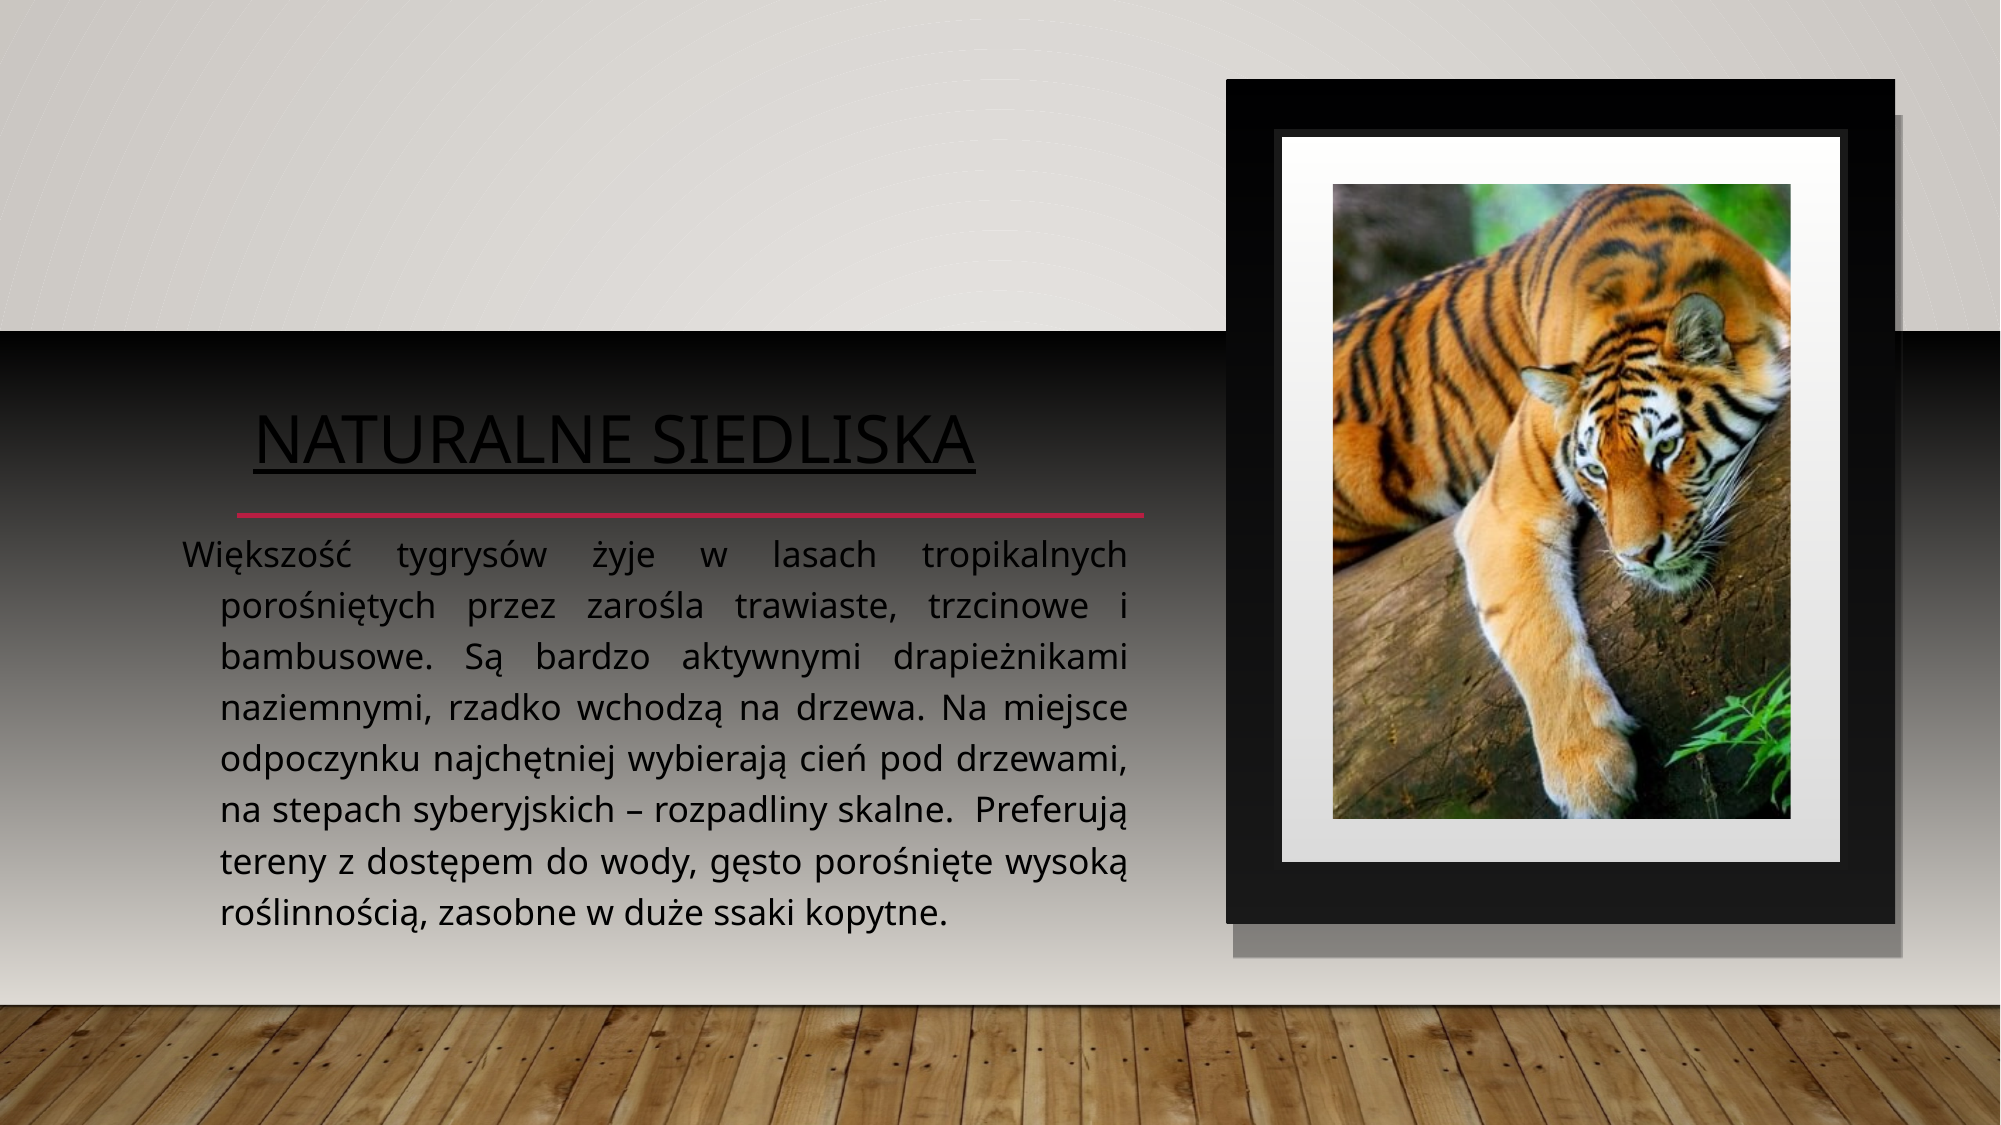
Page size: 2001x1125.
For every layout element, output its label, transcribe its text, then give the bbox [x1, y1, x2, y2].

list Większość tygrysów żyje w lasach tropikalnych porośniętych przez zarośla trawiaste, trzcinowe i bambusowe. Są bardzo aktywnymi drapieżnikami naziemnymi, rzadko wchodzą na drzewa. Na miejsce odpoczynku najchętniej wybierają cień pod drzewami, na stepach syberyjskich – rozpadliny skalne. Preferują tereny z dostępem do wody, gęsto porośnięte wysoką roślinnością, zasobne w duże ssaki kopytne. [167, 516, 1145, 940]
picture [1332, 184, 1791, 819]
title Naturalne siedliska [238, 185, 1146, 486]
